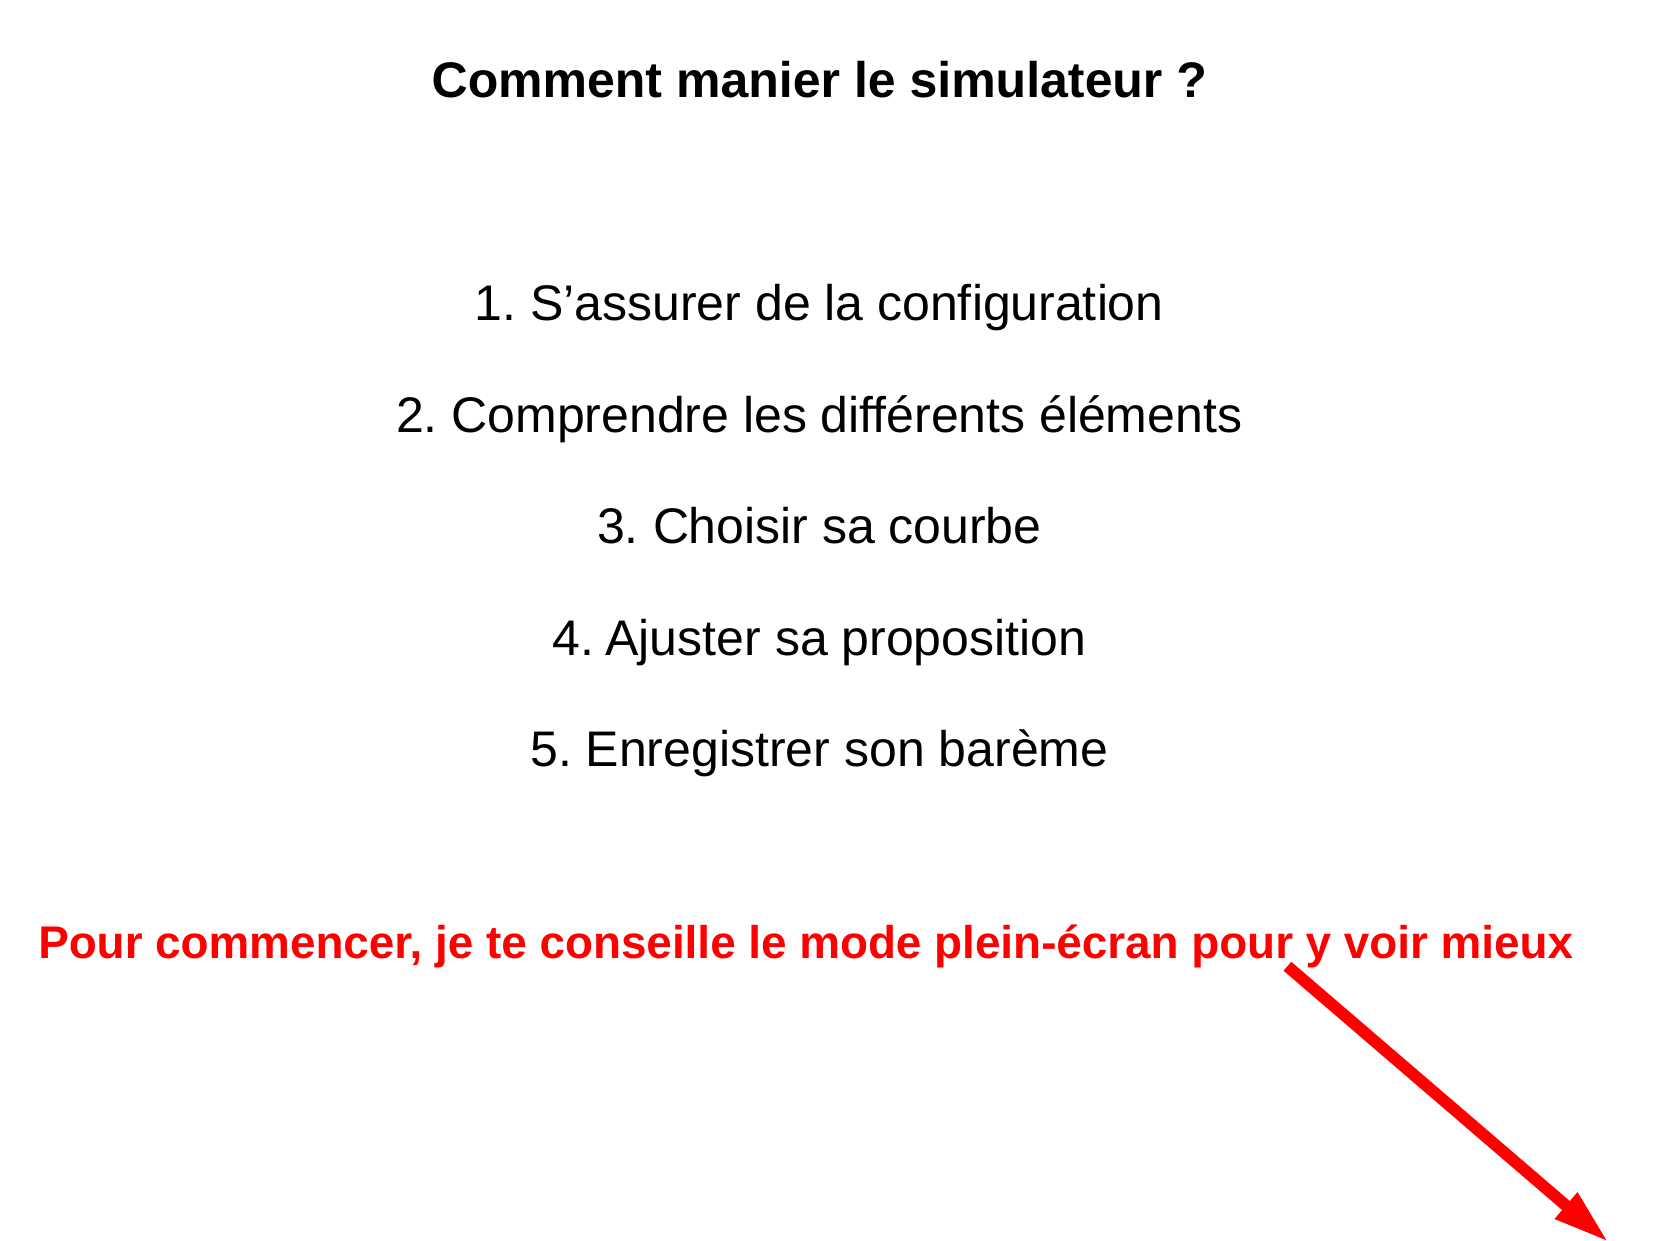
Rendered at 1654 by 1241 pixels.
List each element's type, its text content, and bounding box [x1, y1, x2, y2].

text_box Comment manier le simulateur ? 1. S’assurer de la configuration 2. Comprendre les différents éléments 3. Choisir sa courbe 4. Ajuster sa proposition 5. Enregistrer son barème [315, 45, 1324, 792]
text_box Pour commencer, je te conseille le mode plein-écran pour y voir mieux [23, 909, 1619, 976]
